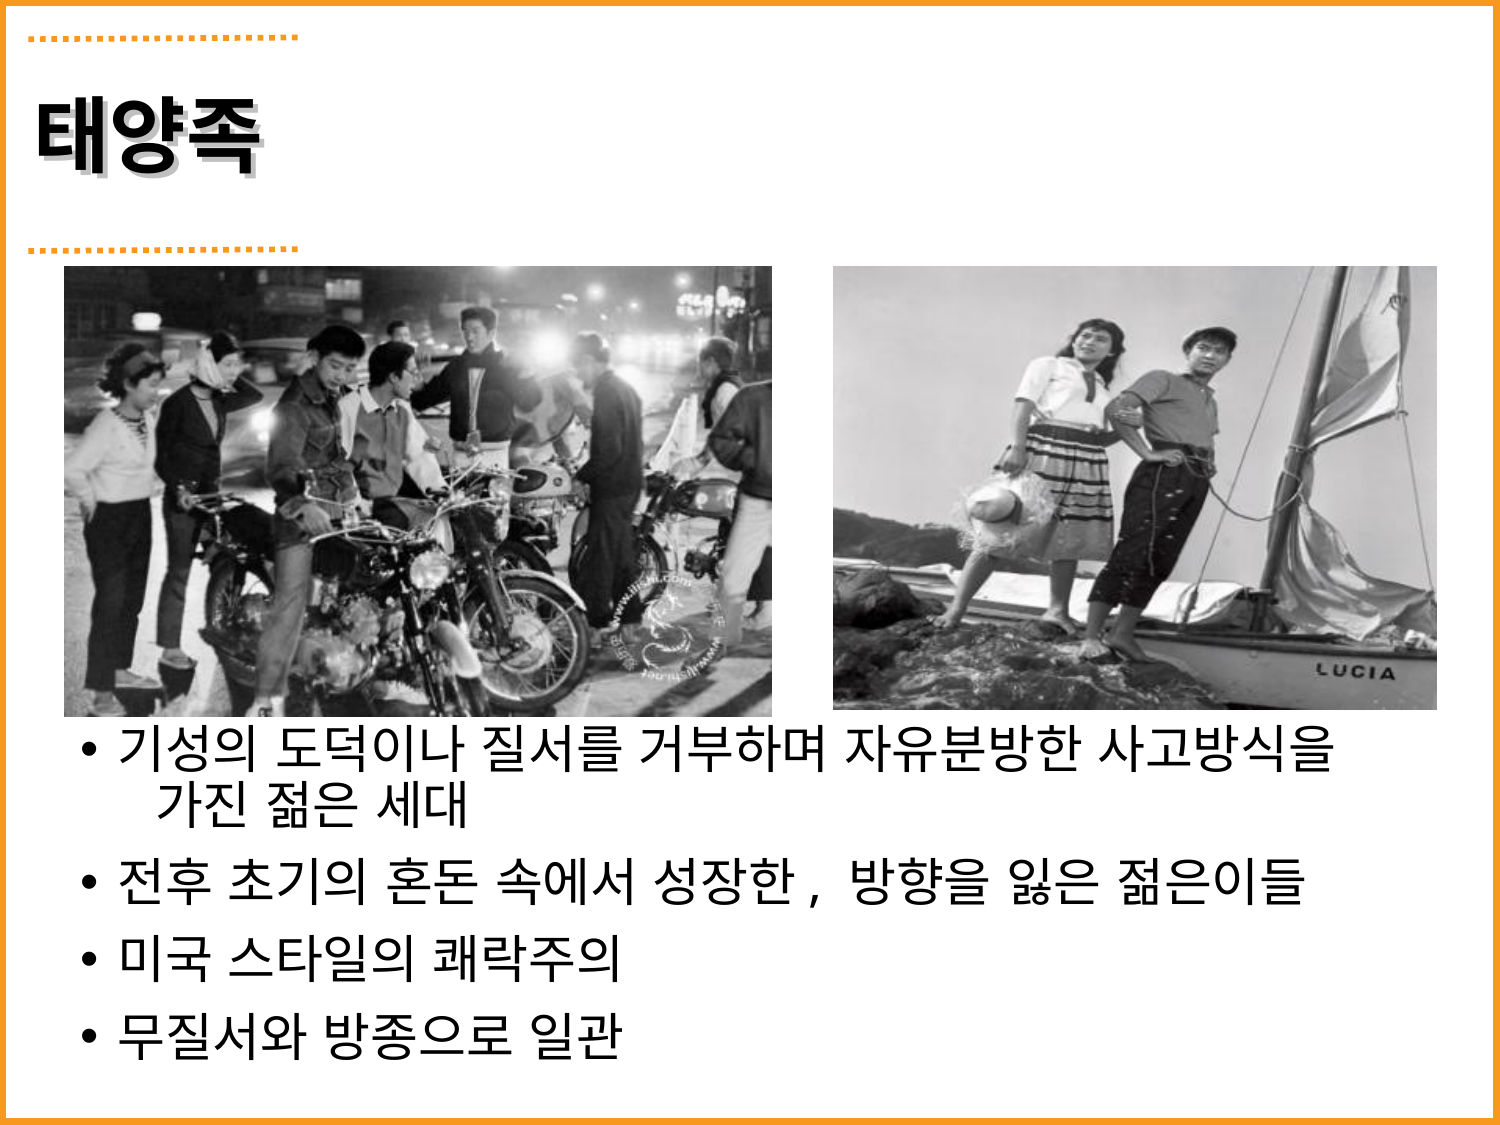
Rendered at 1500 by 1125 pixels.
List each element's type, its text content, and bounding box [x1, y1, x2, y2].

picture [64, 266, 772, 717]
text_box 기성의 도덕이나 질서를 거부하며 자유분방한 사고방식을 가진 젊은 세대 전후 초기의 혼돈 속에서 성장한, 방향을 잃은 젊은이들 미국 스타일의 쾌락주의 무질서와 방종으로 일관 [64, 716, 1456, 1099]
text_box 태양족 [18, 86, 419, 229]
picture [833, 266, 1437, 710]
